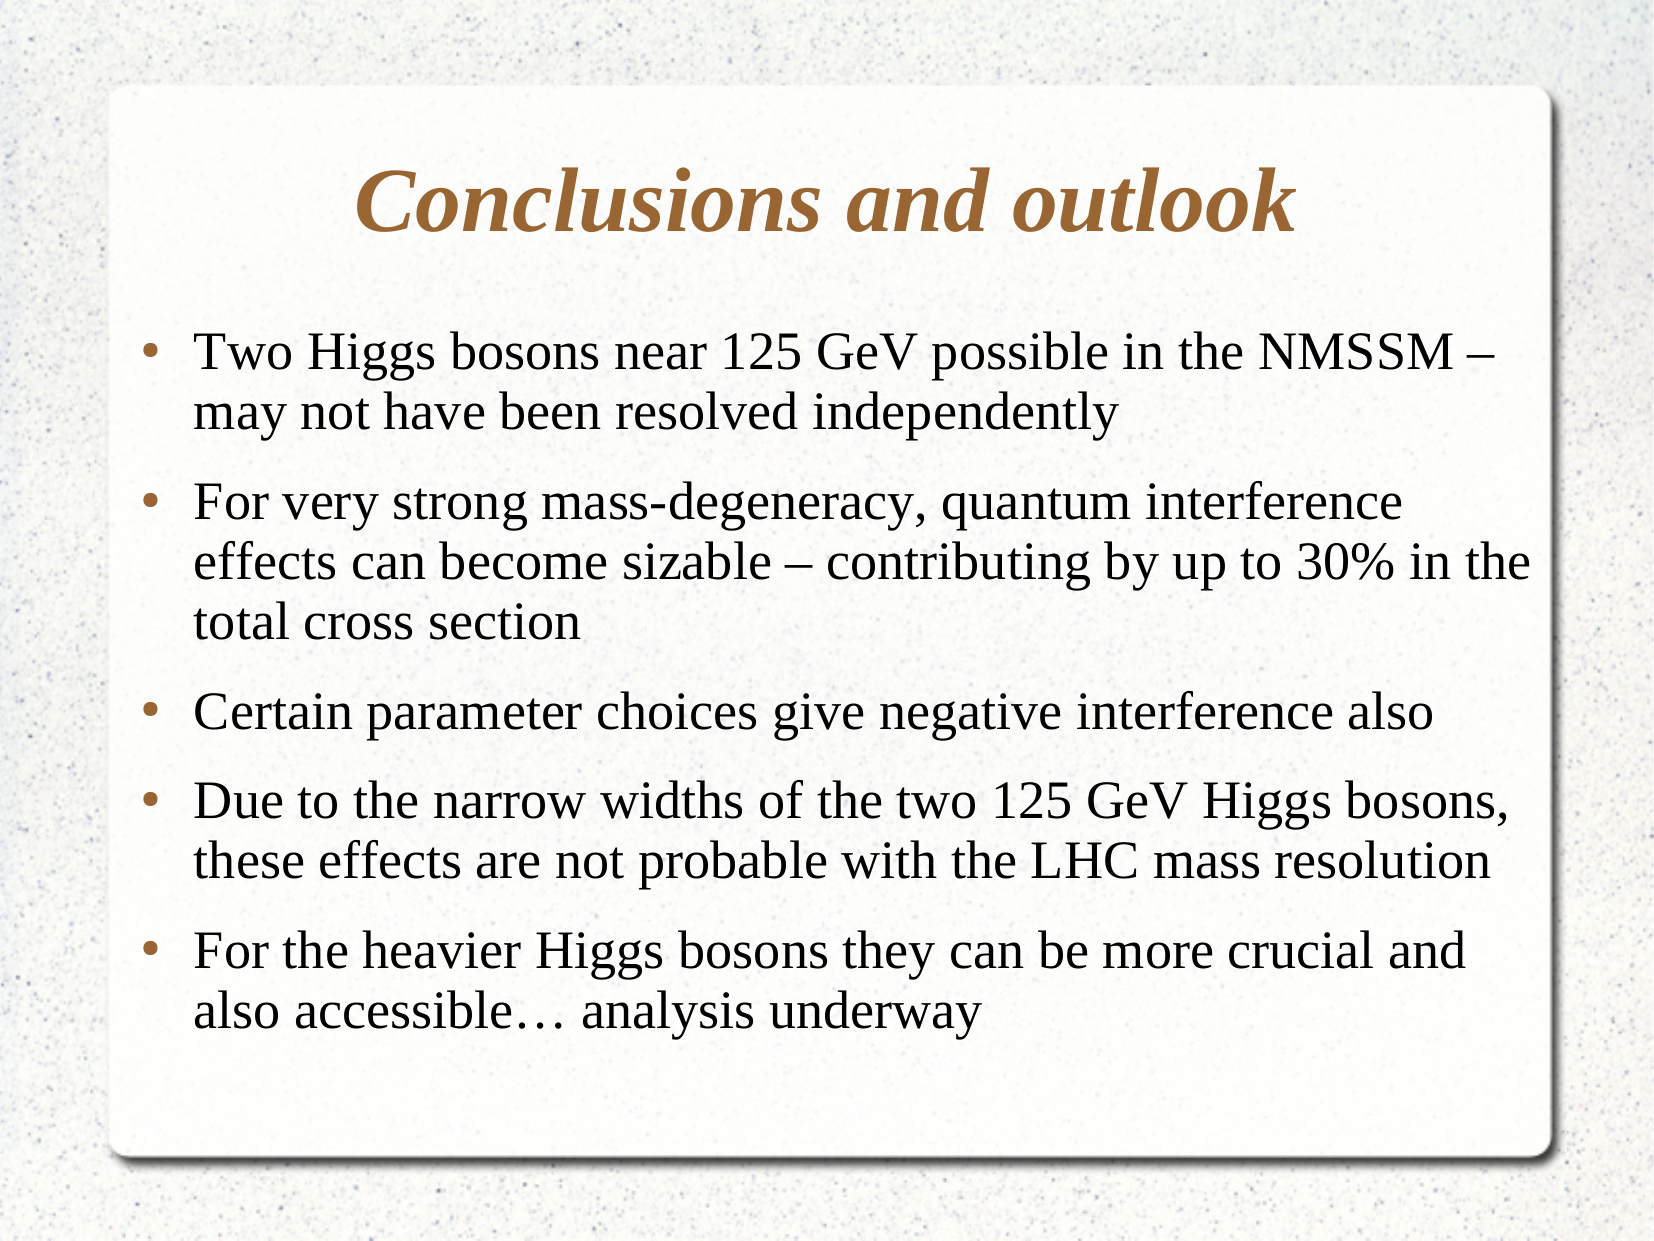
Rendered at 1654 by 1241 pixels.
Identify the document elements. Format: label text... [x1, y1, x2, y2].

list Two Higgs bosons near 125 GeV possible in the NMSSM – may not have been resolved independently For very strong mass-degeneracy, quantum interference effects can become sizable – contributing by up to 30% in the total cross section Certain parameter choices give negative interference also Due to the narrow widths of the two 125 GeV Higgs bosons, these effects are not probable with the LHC mass resolution For the heavier Higgs bosons they can be more crucial and also accessible… analysis underway [123, 321, 1540, 1041]
picture [0, 0, 1654, 1241]
title Conclusions and outlook [118, 96, 1536, 304]
